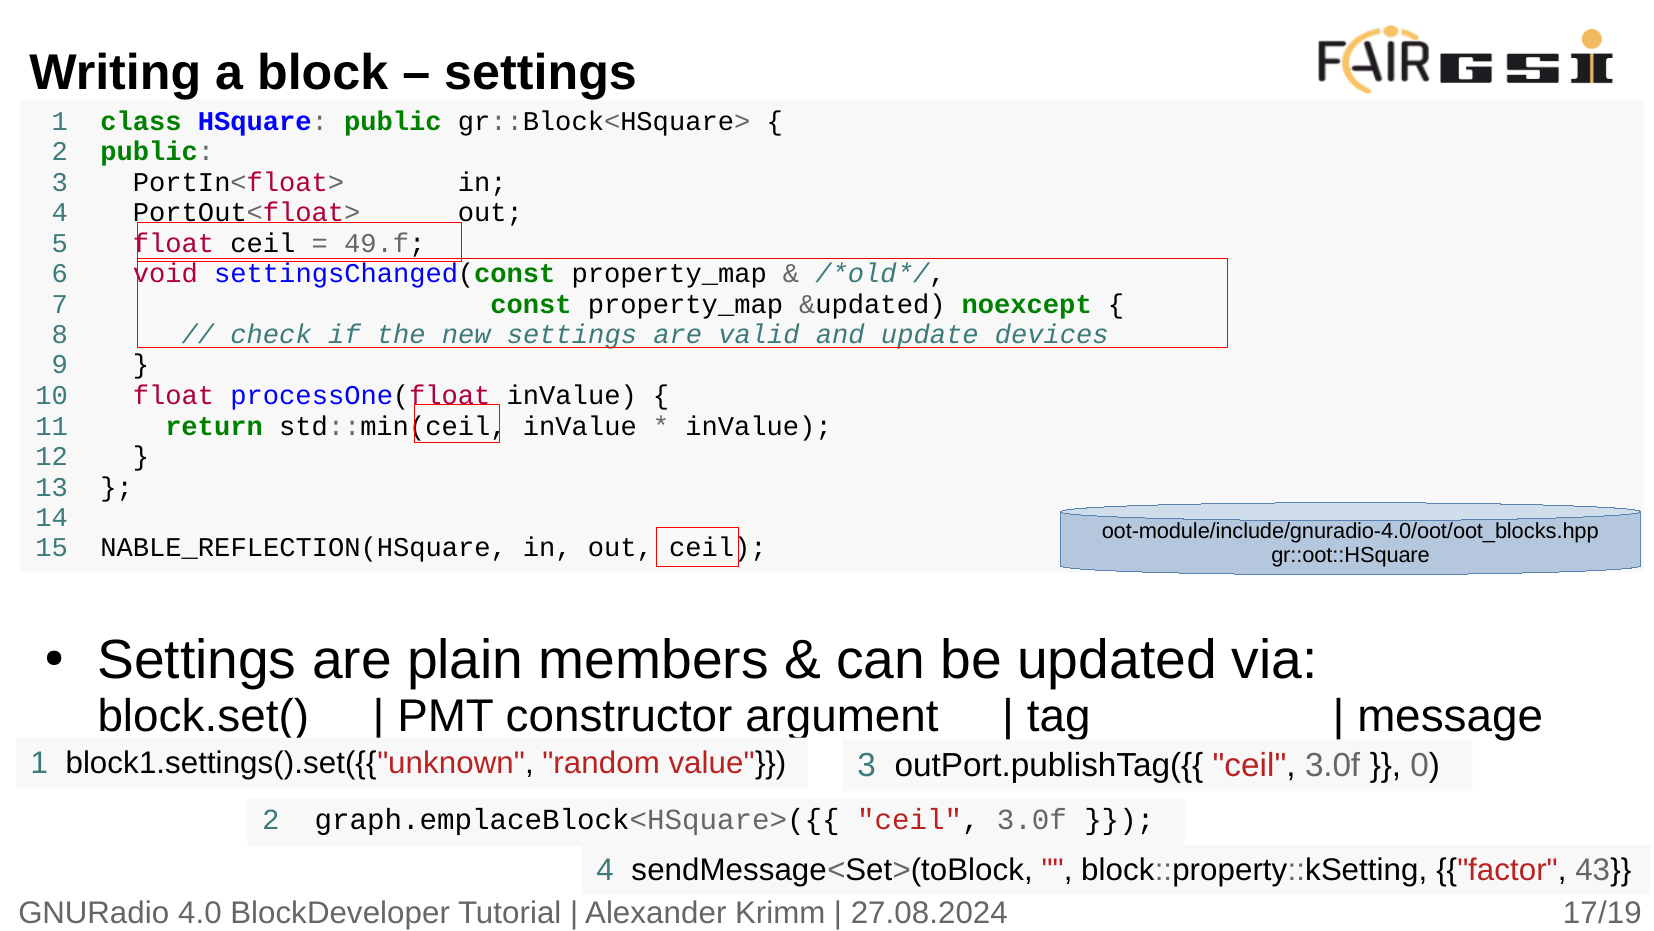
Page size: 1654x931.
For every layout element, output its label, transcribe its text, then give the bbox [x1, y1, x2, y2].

list Settings are plain members & can be updated via: block.set() | PMT constructor argument | tag | message [26, 628, 1592, 862]
text_box 2 graph.emplaceBlock<HSquare>({{ "ceil", 3.0f }}); [247, 797, 1185, 846]
text_box 4 sendMessage<Set>(toBlock, "", block::property::kSetting, {{"factor", 43}} [581, 845, 1651, 895]
text_box 3 outPort.publishTag({{ "ceil", 3.0f }}, 0) [842, 739, 1473, 792]
text_box 1 block1.settings().set({{"unknown", "random value"}}) [15, 737, 808, 788]
text_box oot-module/include/gnuradio-4.0/oot/oot_blocks.hpp gr::oot::HSquare [1060, 512, 1641, 575]
text_box 1 class HSquare: public gr::Block<HSquare> { 2 public: 3 PortIn<float> in; 4 PortOut<float> out; 5 float ceil = 49.f; 6 void settingsChanged(const property_map & /*old*/, 7 const property_map &updated) noexcept { 8 // check if the new settings are valid and update devices 9 } 10 float processOne(float inValue) { 11 return std::min(ceil, inValue * inValue); 12 } 13 }; 14 15 NABLE_REFLECTION(HSquare, in, out, ceil); [20, 100, 1645, 573]
title Writing a block – settings [29, 5, 1644, 100]
